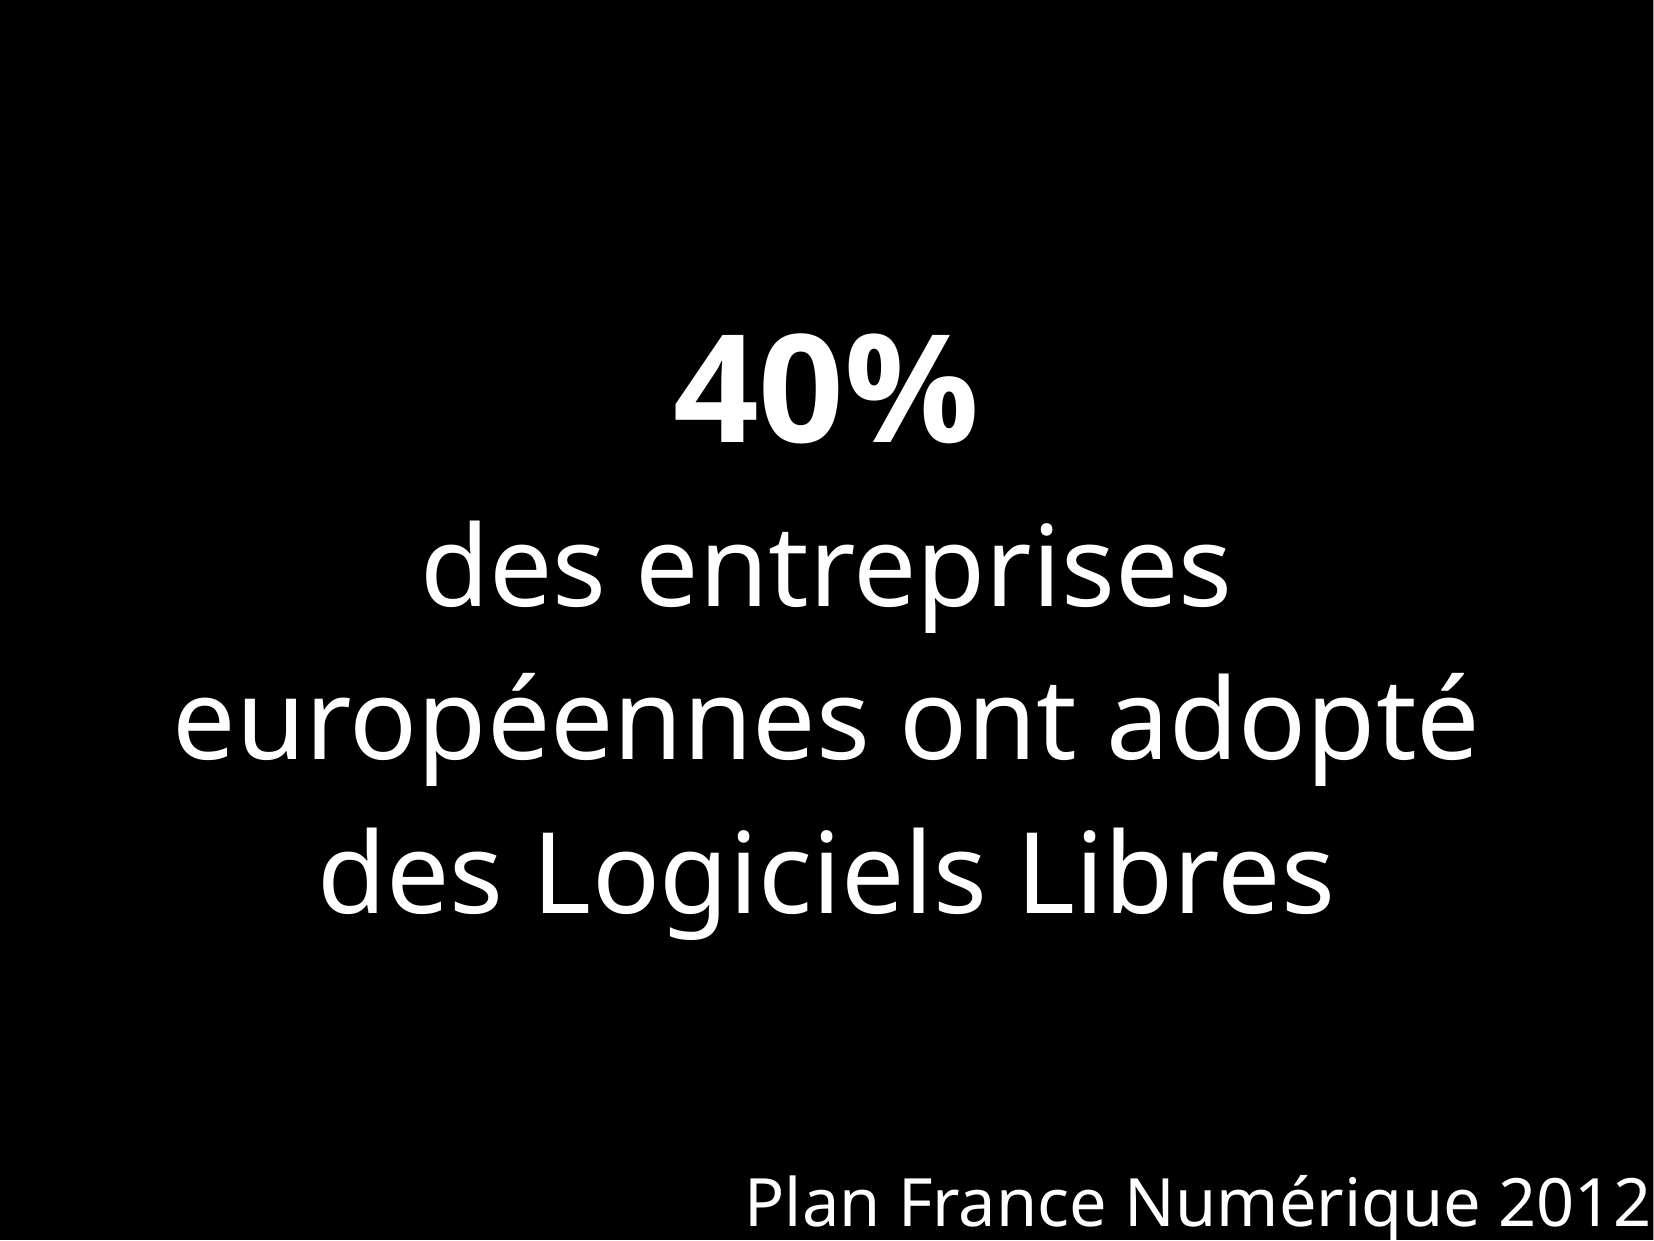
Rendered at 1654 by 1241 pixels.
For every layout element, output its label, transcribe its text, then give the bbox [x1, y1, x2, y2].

title 40% des entreprises européennes ont adopté des Logiciels Libres [82, 56, 1571, 1172]
text_box Plan France Numérique 2012 [646, 1147, 1654, 1241]
